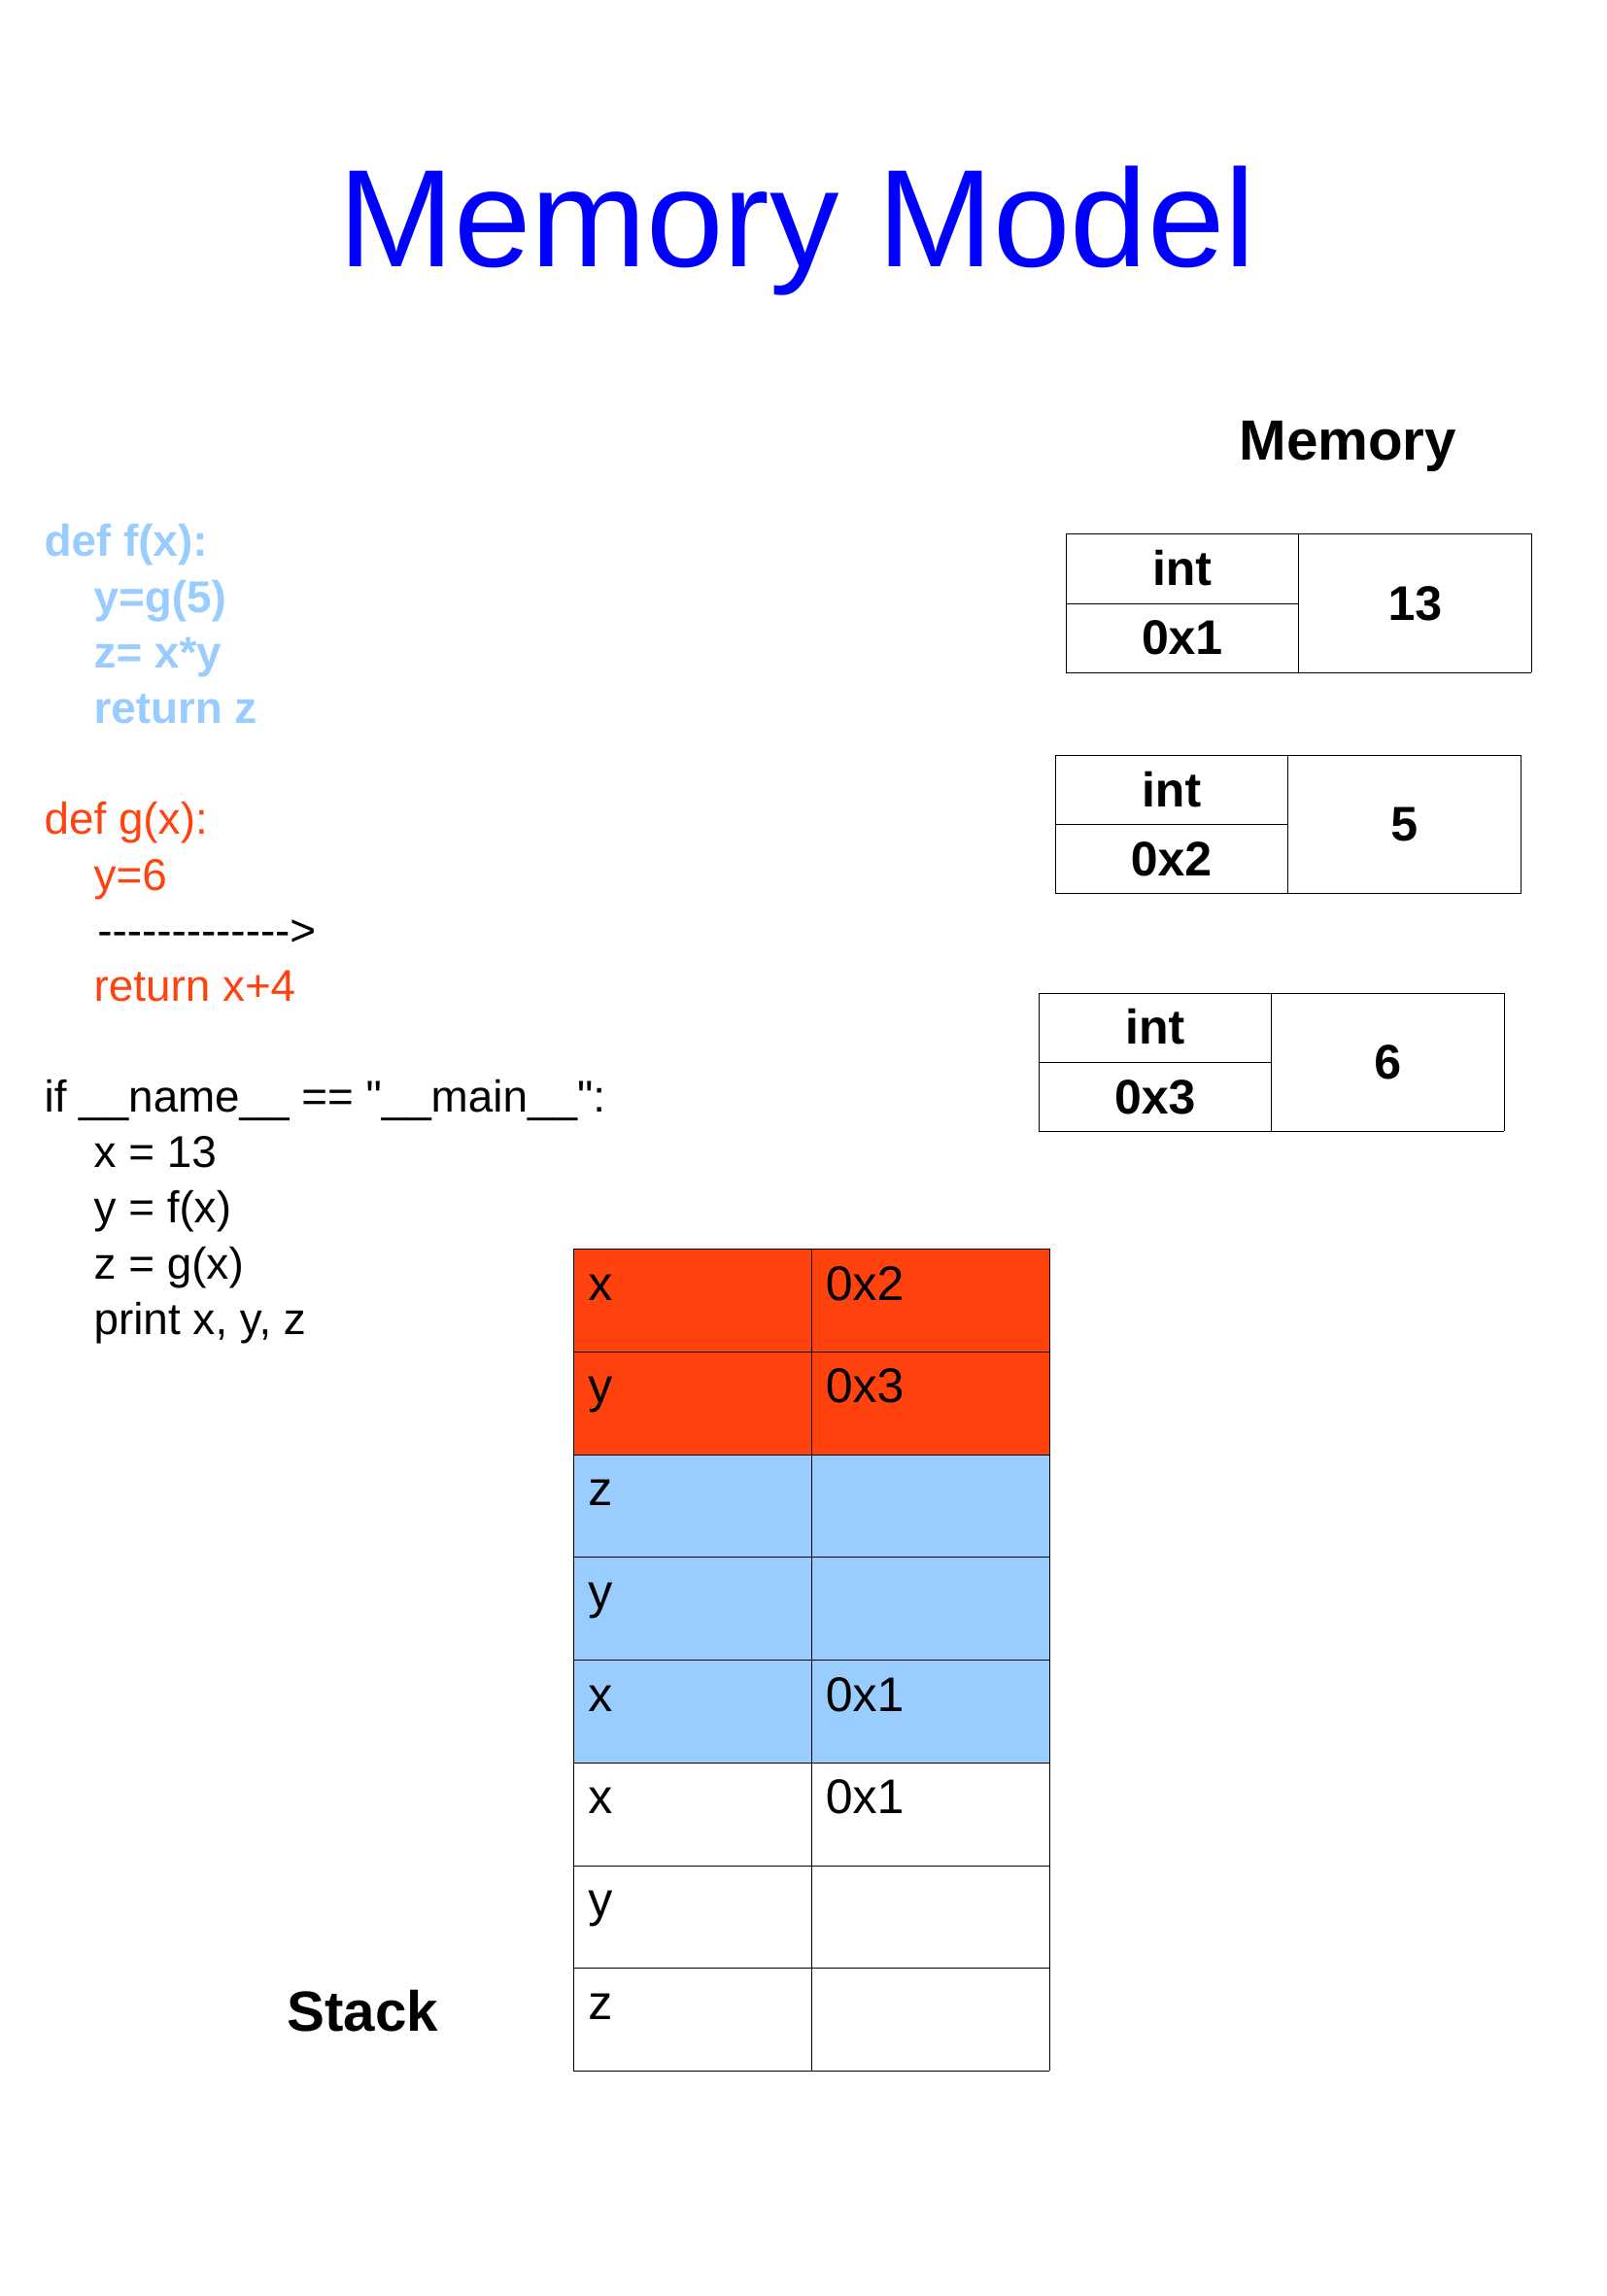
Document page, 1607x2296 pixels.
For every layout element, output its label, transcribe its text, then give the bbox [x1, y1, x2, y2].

table_header 13 [1299, 534, 1531, 672]
table_header x [574, 1250, 811, 1352]
list def f(x): y=g(5) z= x*y return z def g(x): y=6 -------------> return x+4 if __name__ == "__main__": x = 13 y = f(x) z = g(x) print x, y, z [28, 516, 632, 1345]
table_header 6 [1272, 994, 1504, 1131]
table_cell [812, 1969, 1049, 2071]
table_cell 0x3 [812, 1353, 1049, 1455]
table_cell z [574, 1456, 811, 1557]
table_header int [1056, 756, 1287, 824]
table_cell 0x3 [1040, 1063, 1271, 1131]
table_cell 0x1 [1067, 604, 1298, 672]
table_cell y [574, 1867, 811, 1968]
table_header int [1040, 994, 1271, 1062]
list Stack [218, 1979, 488, 2066]
table_cell x [574, 1764, 811, 1866]
table_cell x [574, 1661, 811, 1763]
table_cell 0x2 [1056, 825, 1287, 893]
title Memory Model [74, 108, 1521, 328]
table_cell y [574, 1353, 811, 1455]
list Memory [1170, 408, 1525, 488]
table_header 5 [1288, 756, 1521, 893]
table_cell z [574, 1969, 811, 2071]
table_cell y [574, 1558, 811, 1660]
table_cell [812, 1456, 1049, 1557]
table_header int [1067, 534, 1298, 603]
table_cell 0x1 [812, 1764, 1049, 1866]
table_cell [812, 1867, 1049, 1968]
table_cell [812, 1558, 1049, 1660]
table_cell 0x1 [812, 1661, 1049, 1763]
table_header 0x2 [812, 1250, 1049, 1352]
